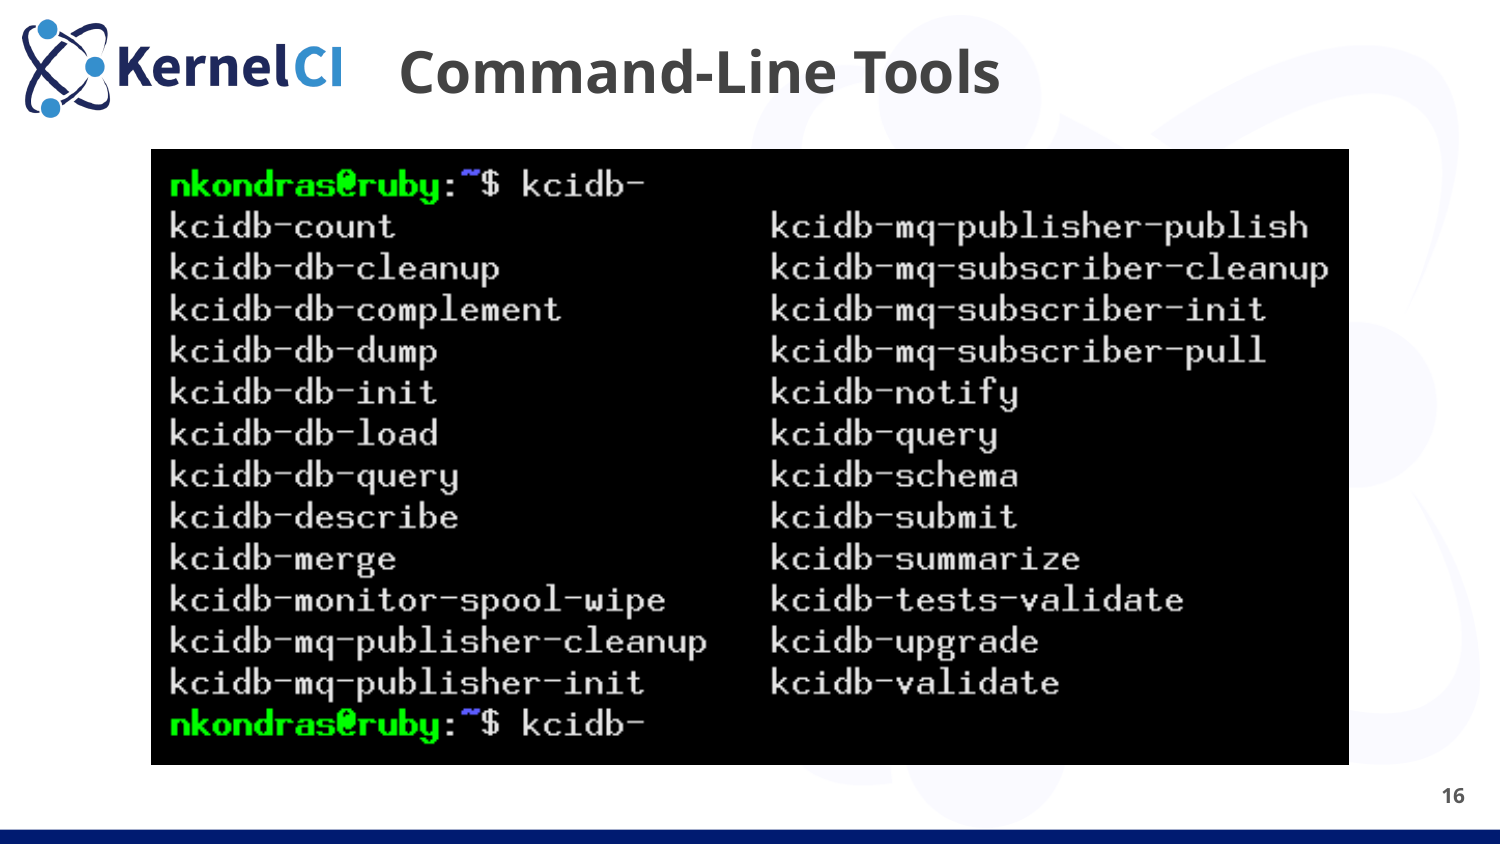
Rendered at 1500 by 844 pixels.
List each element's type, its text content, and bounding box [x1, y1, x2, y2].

title Command-Line Tools [383, 23, 1455, 117]
picture [151, 15, 1480, 828]
slide_number <number> [1389, 764, 1480, 830]
picture [22, 19, 341, 118]
